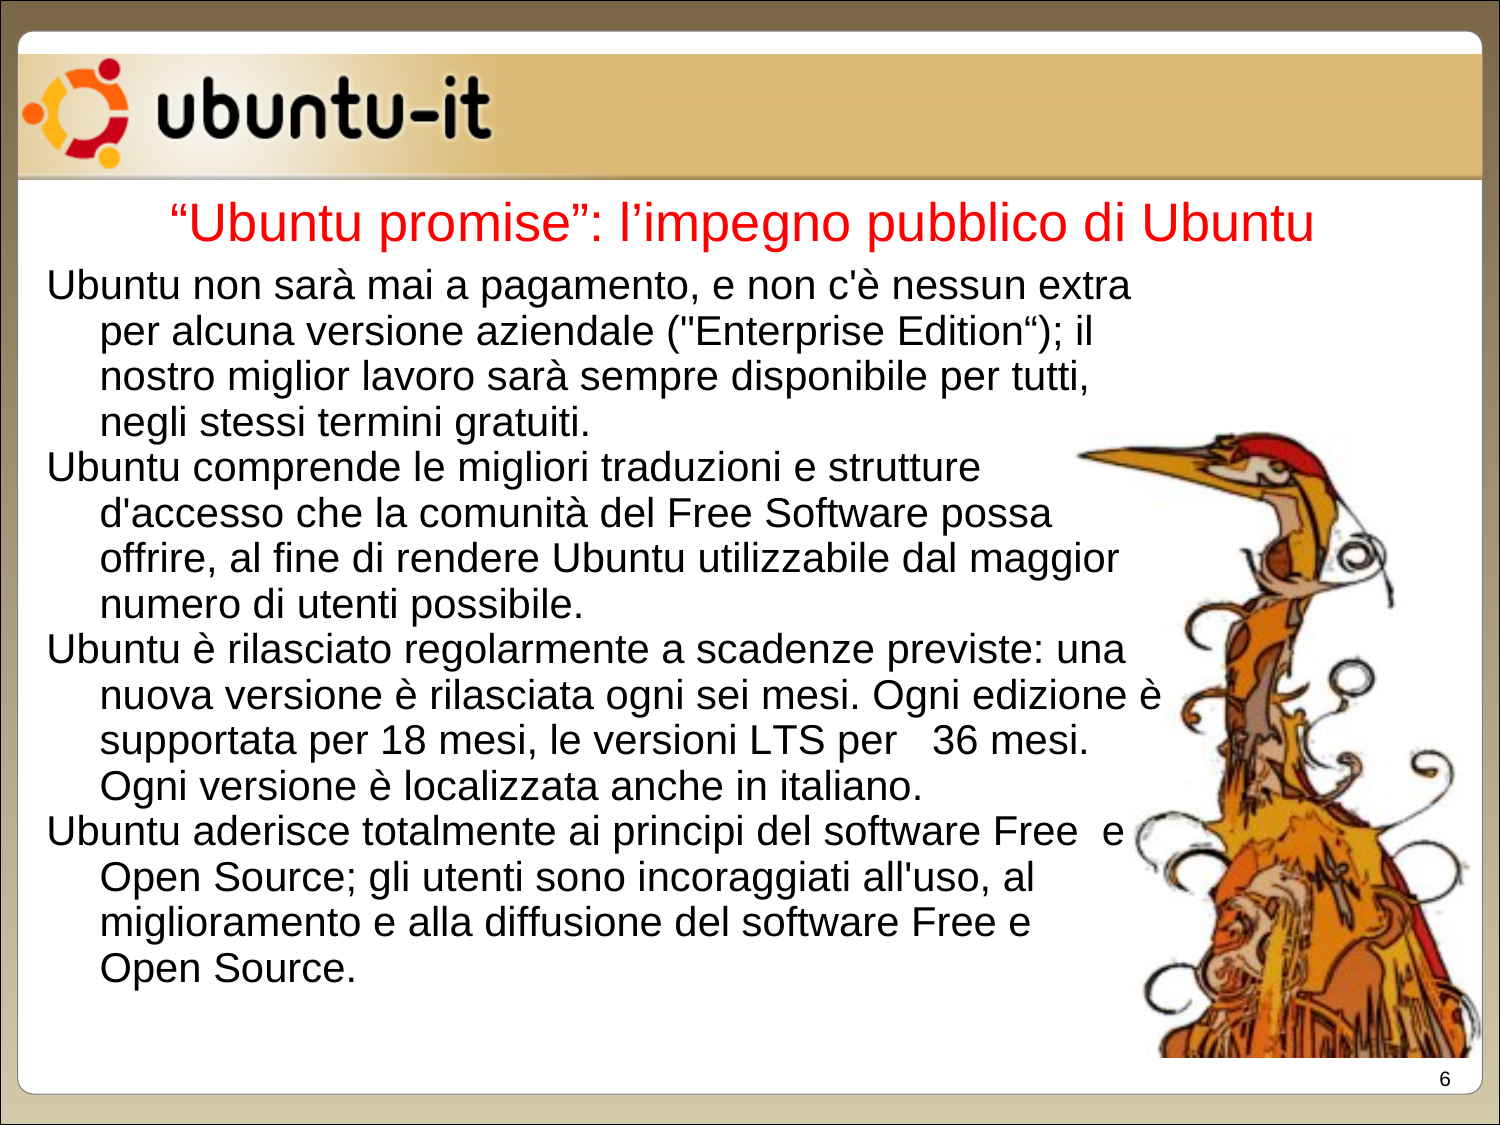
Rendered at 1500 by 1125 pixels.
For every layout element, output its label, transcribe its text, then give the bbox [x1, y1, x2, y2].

picture [18, 54, 1483, 180]
list Ubuntu non sarà mai a pagamento, e non c'è nessun extra per alcuna versione aziendale ("Enterprise Edition“); il nostro miglior lavoro sarà sempre disponibile per tutti, negli stessi termini gratuiti. Ubuntu comprende le migliori traduzioni e strutture d'accesso che la comunità del Free Software possa offrire, al fine di rendere Ubuntu utilizzabile dal maggior numero di utenti possibile. Ubuntu è rilasciato regolarmente a scadenze previste: una nuova versione è rilasciata ogni sei mesi. Ogni edizione è supportata per 18 mesi, le versioni LTS per 36 mesi. Ogni versione è localizzata anche in italiano. Ubuntu aderisce totalmente ai principi del software Free e Open Source; gli utenti sono incoraggiati all'uso, al miglioramento e alla diffusione del software Free e Open Source. [29, 255, 1188, 1103]
picture [1051, 431, 1486, 1058]
title “Ubuntu promise”: l’impegno pubblico di Ubuntu [17, 178, 1471, 262]
